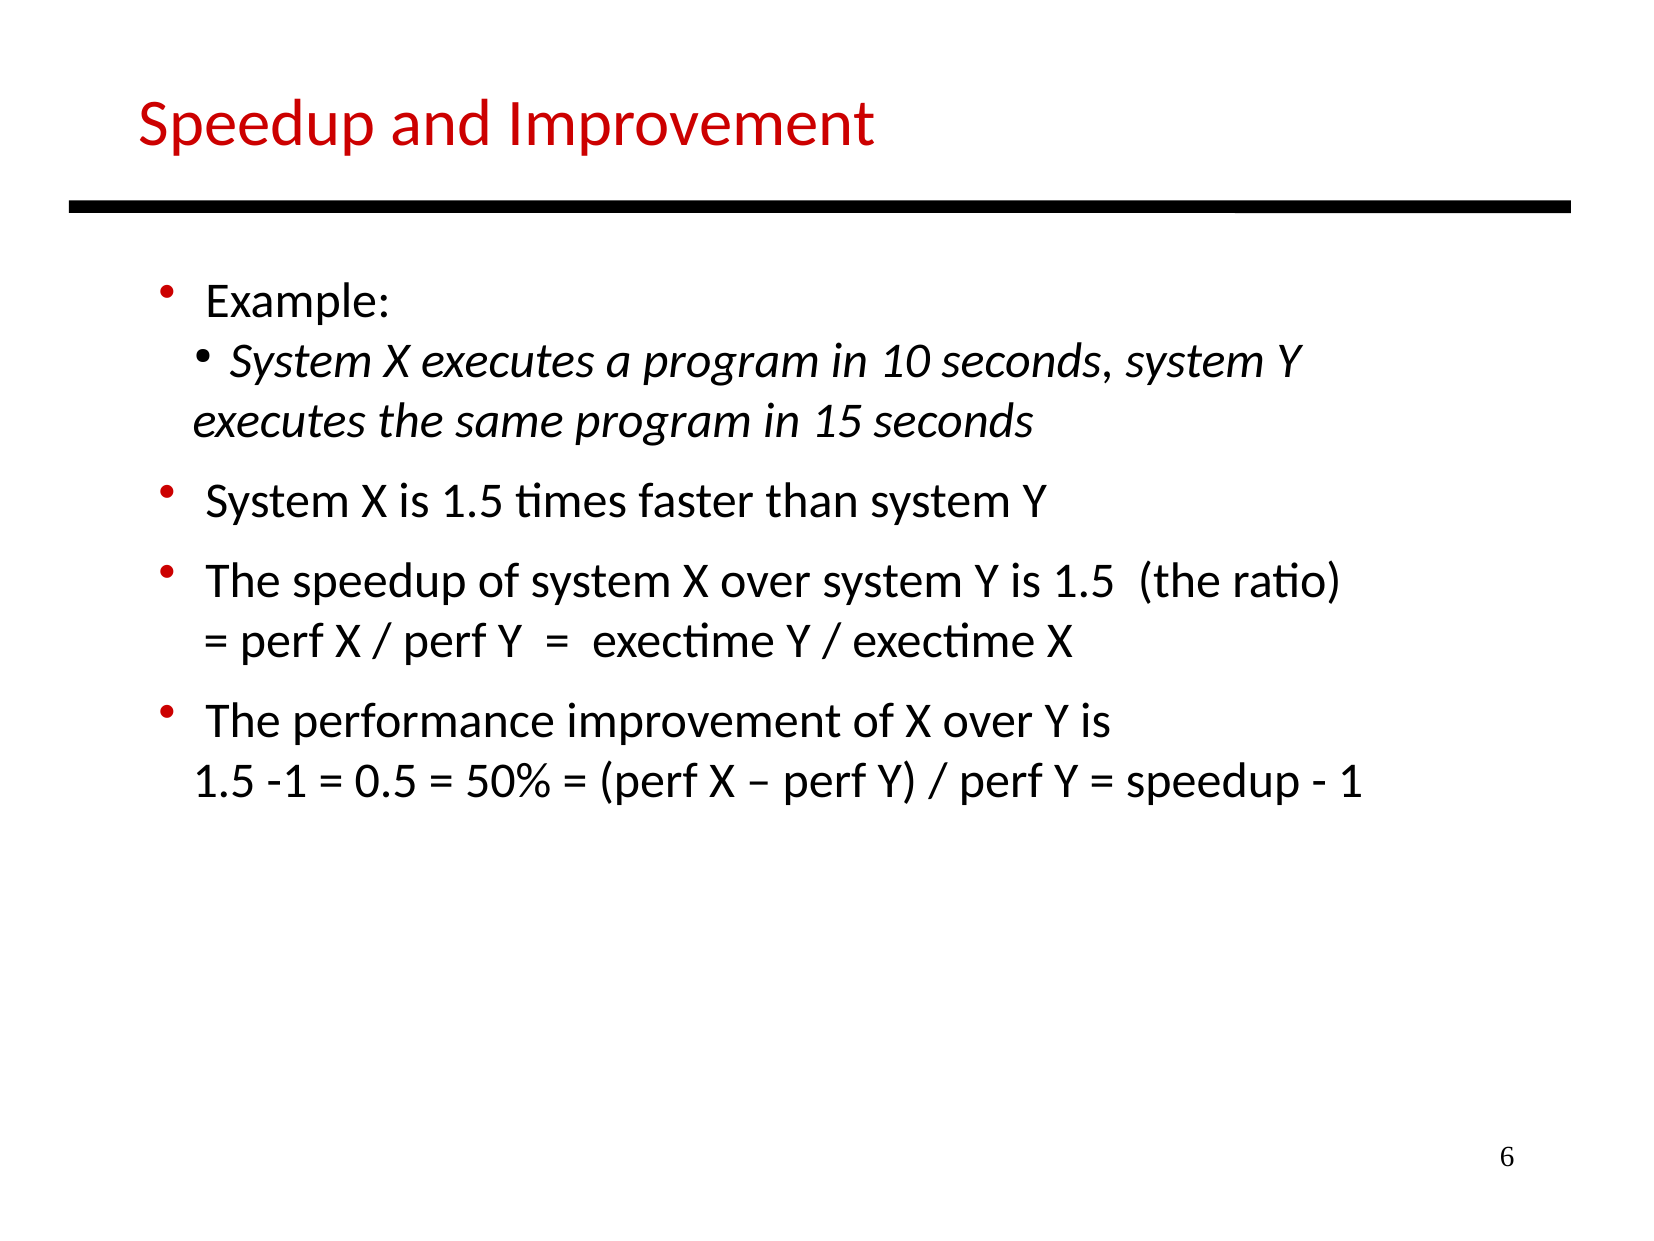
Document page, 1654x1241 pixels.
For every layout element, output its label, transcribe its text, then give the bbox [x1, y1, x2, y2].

text_box Example: System X executes a program in 10 seconds, system Y executes the same program in 15 seconds System X is 1.5 times faster than system Y The speedup of system X over system Y is 1.5 (the ratio) = perf X / perf Y = exectime Y / exectime X The performance improvement of X over Y is 1.5 -1 = 0.5 = 50% = (perf X – perf Y) / perf Y = speedup - 1 [143, 260, 1379, 895]
text_box Speedup and Improvement [123, 71, 891, 167]
slide_number <number> [1185, 1129, 1530, 1213]
